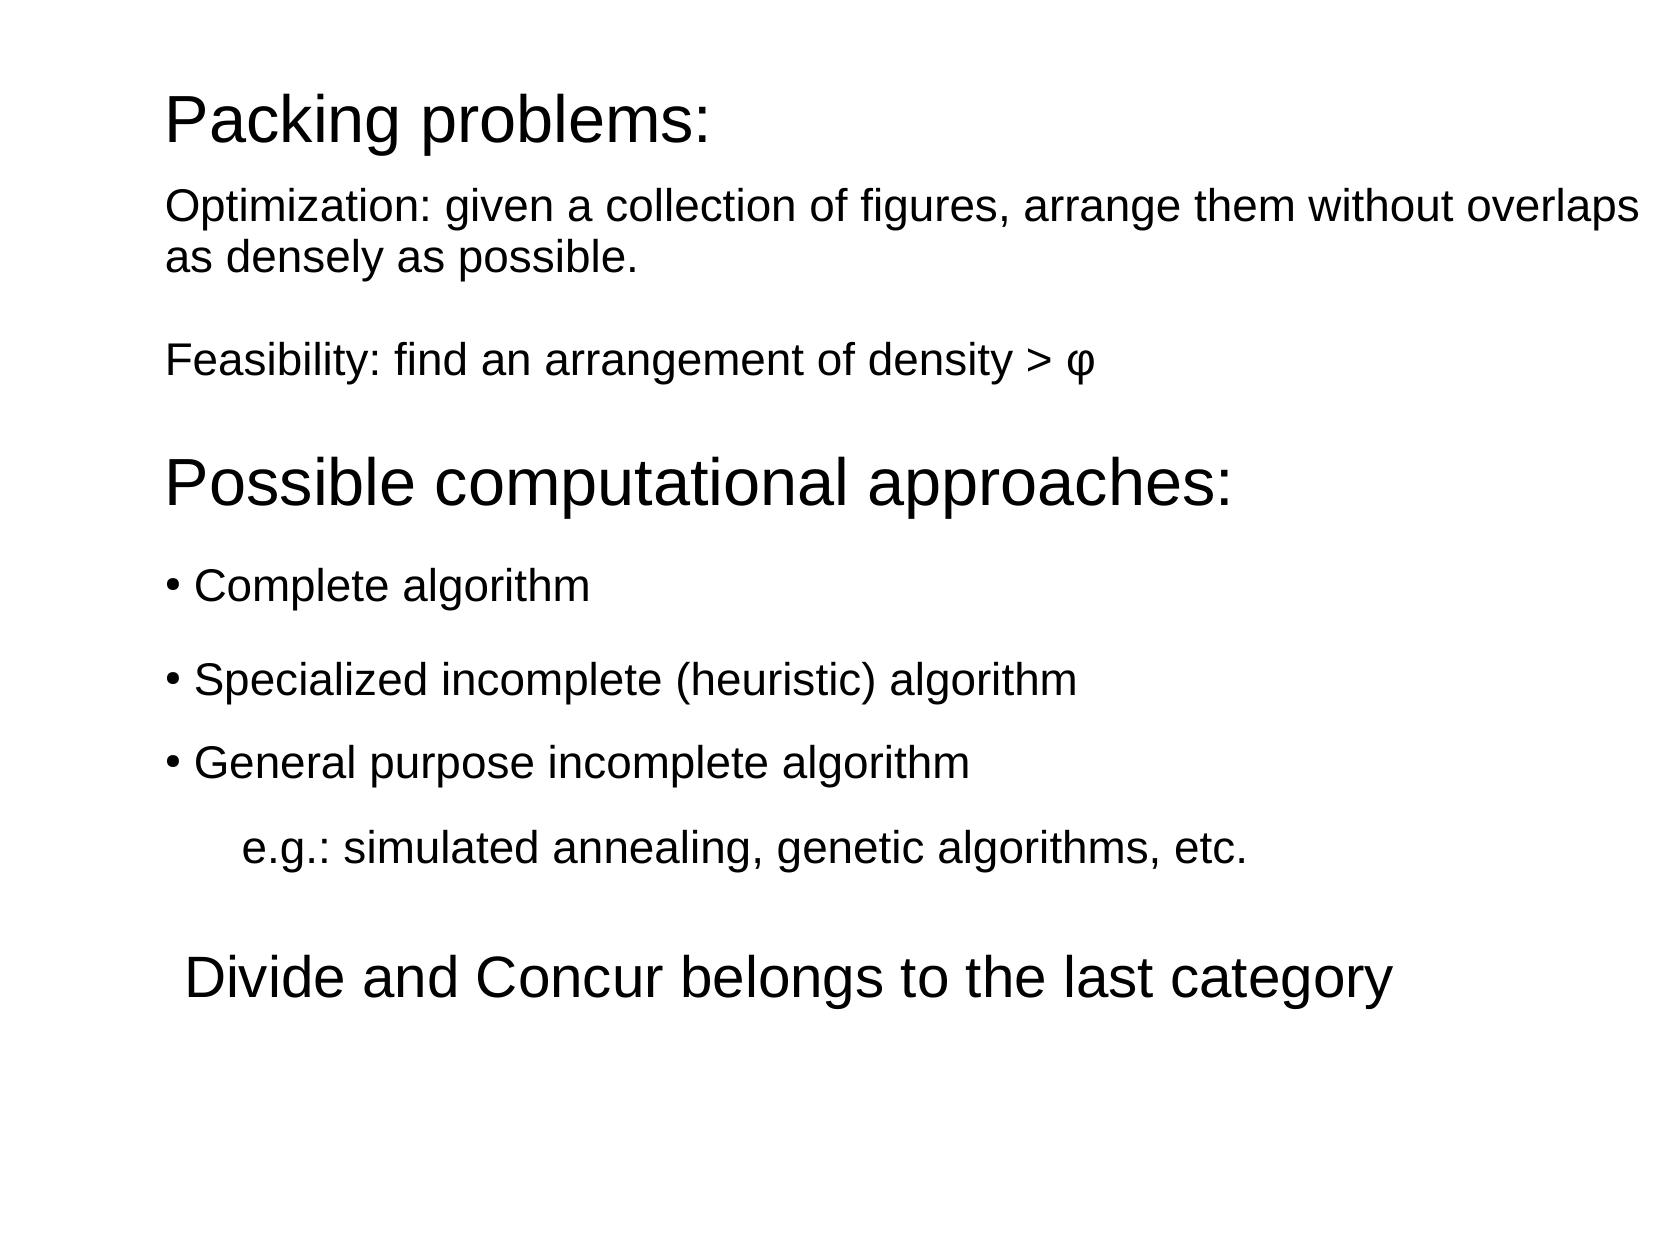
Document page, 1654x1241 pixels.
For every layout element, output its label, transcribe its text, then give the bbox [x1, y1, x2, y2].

text_box General purpose incomplete algorithm [150, 729, 986, 796]
text_box Optimization: given a collection of figures, arrange them without overlaps as densely as possible. Feasibility: find an arrangement of density > φ [150, 172, 1654, 393]
text_box Specialized incomplete (heuristic) algorithm [150, 647, 1094, 714]
text_box Packing problems: [150, 75, 730, 165]
text_box Complete algorithm [150, 552, 606, 619]
text_box Possible computational approaches: [150, 437, 1255, 528]
text_box Divide and Concur belongs to the last category [169, 937, 1473, 1018]
text_box e.g.: simulated annealing, genetic algorithms, etc. [226, 814, 1277, 882]
